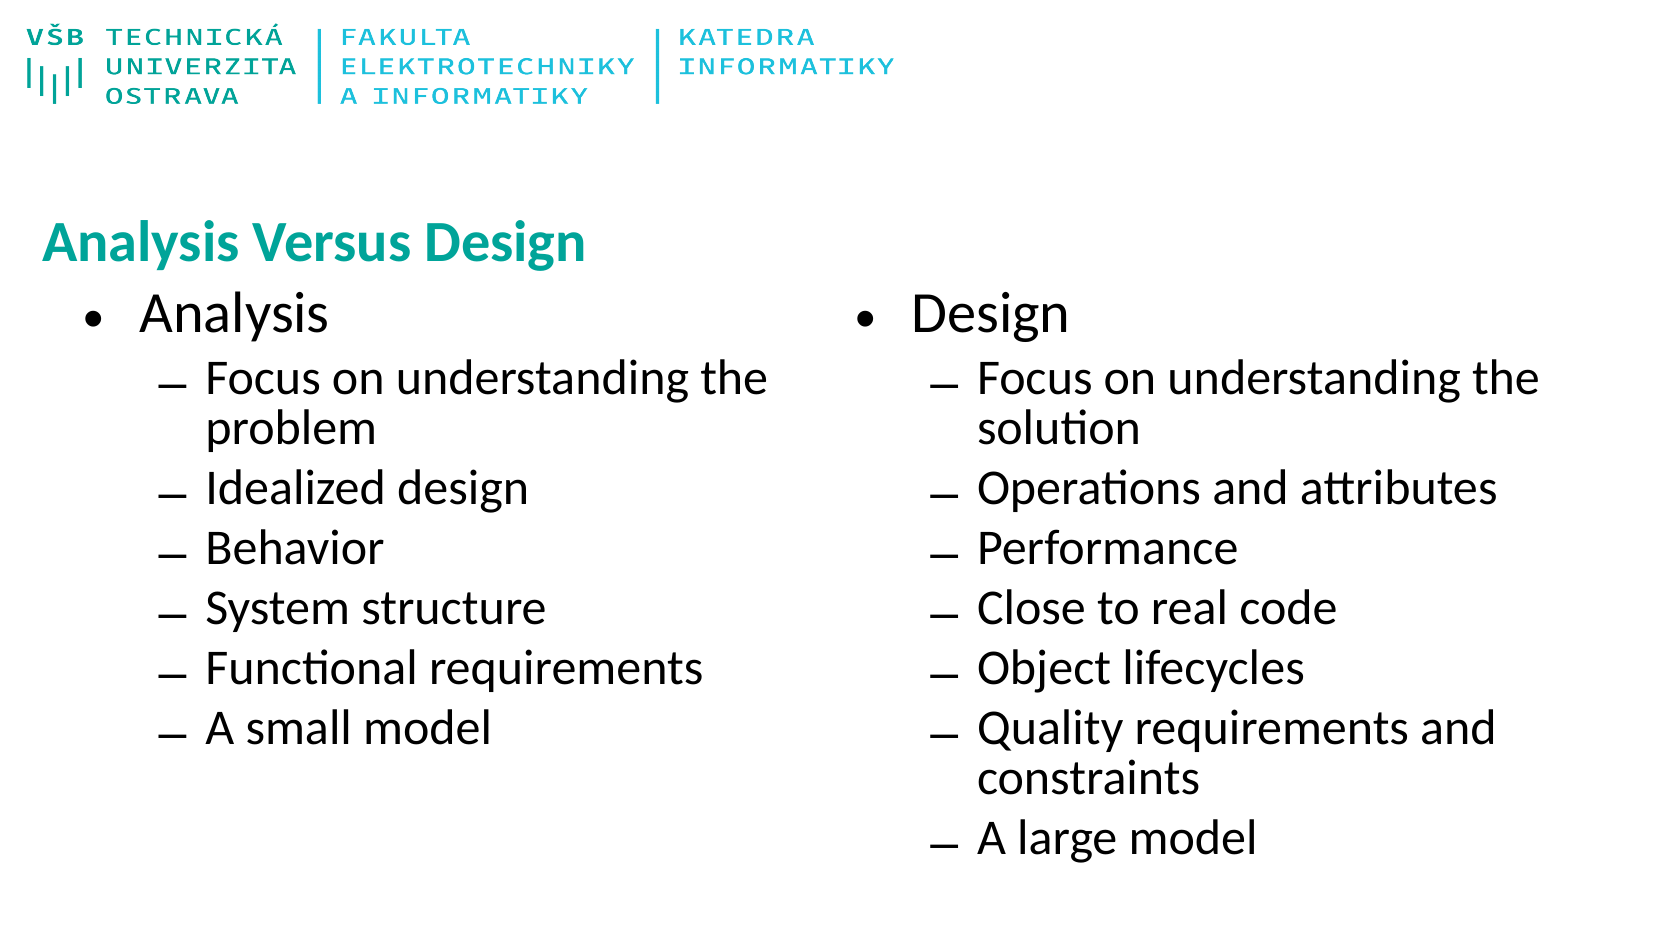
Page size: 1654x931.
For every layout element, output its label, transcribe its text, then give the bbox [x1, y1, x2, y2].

title Analysis Versus Design [27, 142, 1628, 282]
text_box Design Focus on understanding the solution Operations and attributes Performance Close to real code Object lifecycles Quality requirements and constraints A large model [840, 282, 1571, 896]
picture [26, 23, 894, 104]
text_box Analysis Focus on understanding the problem Idealized design Behavior System structure Functional requirements A small model [68, 282, 799, 896]
